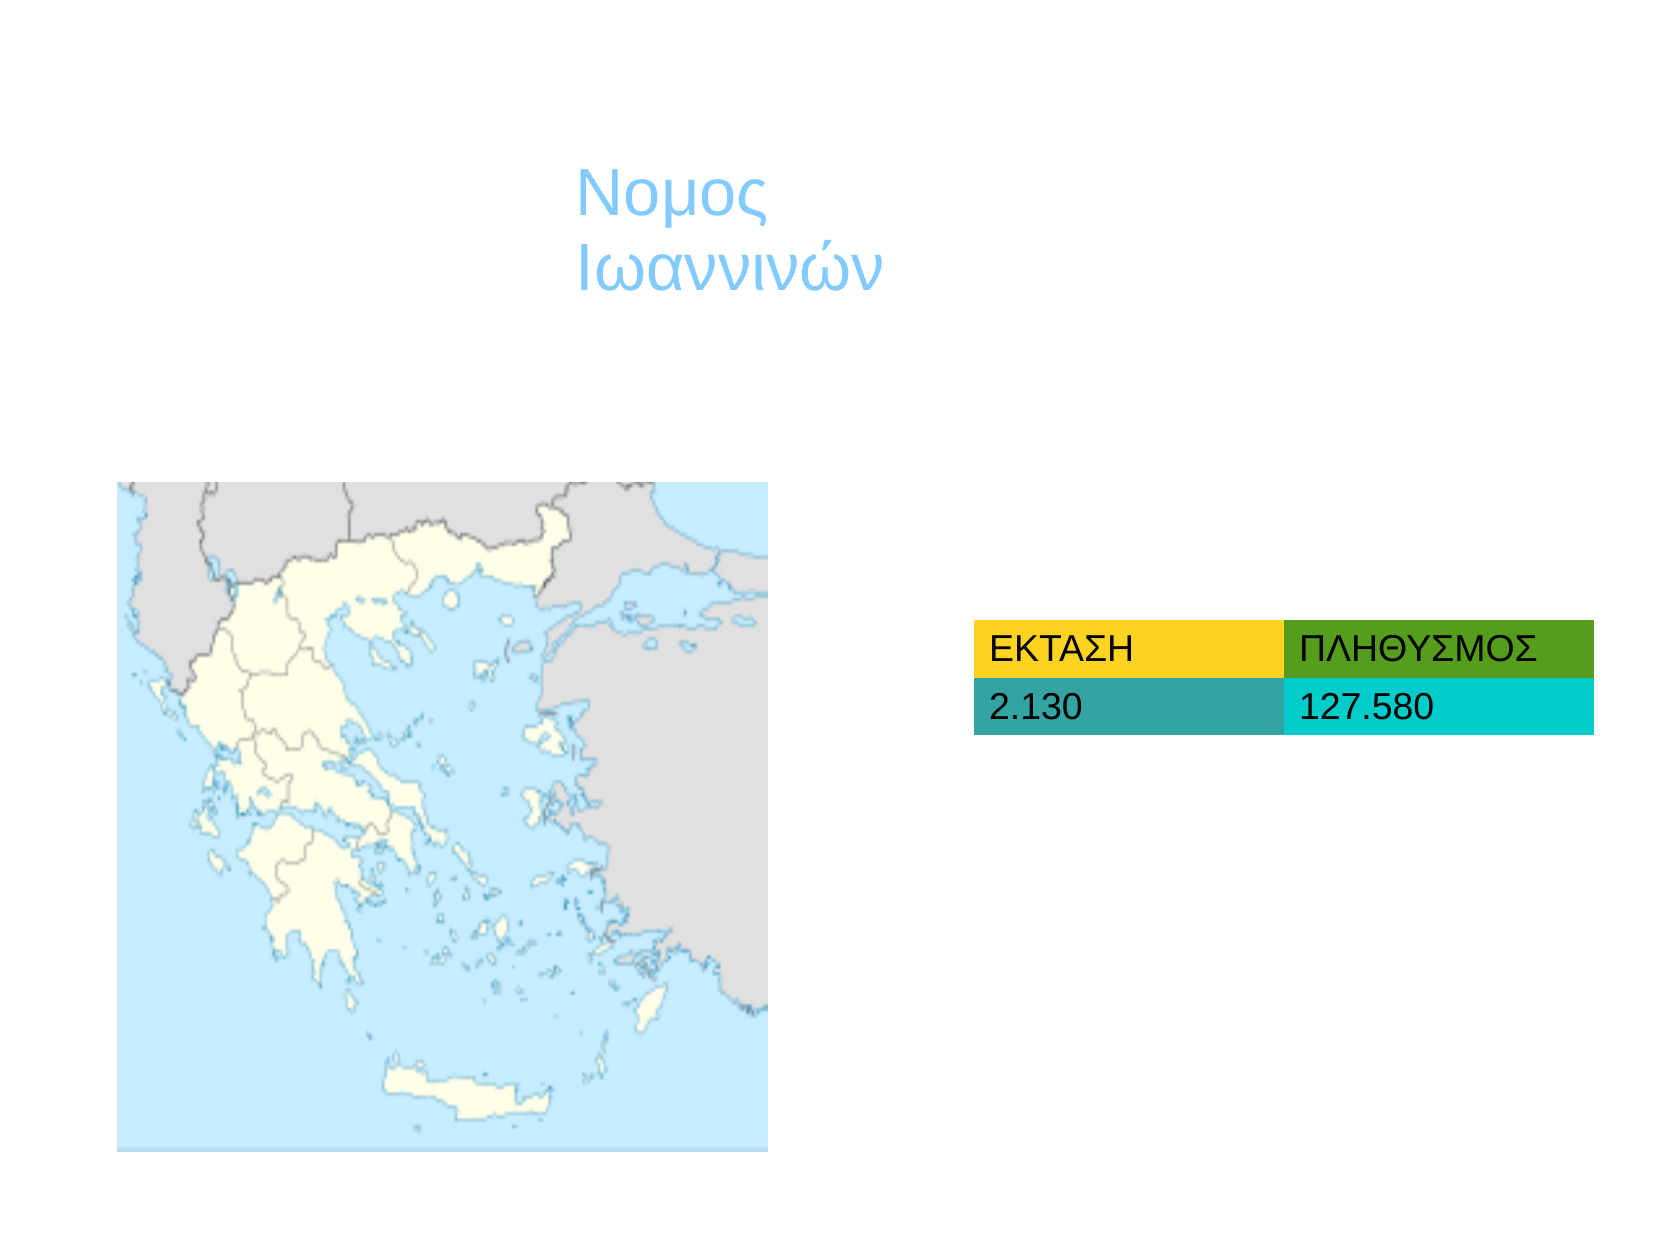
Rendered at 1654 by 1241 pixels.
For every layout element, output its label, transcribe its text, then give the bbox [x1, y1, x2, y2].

table_header ΠΛΗΘΥΣΜΟΣ [1284, 620, 1594, 678]
text_box Νομος Ιωαννινών [561, 147, 1034, 312]
table_cell 127.580 [1284, 678, 1594, 735]
table_header ΕΚΤΑΣΗ [974, 620, 1284, 678]
picture [117, 482, 768, 1152]
table_cell 2.130 [974, 678, 1284, 735]
